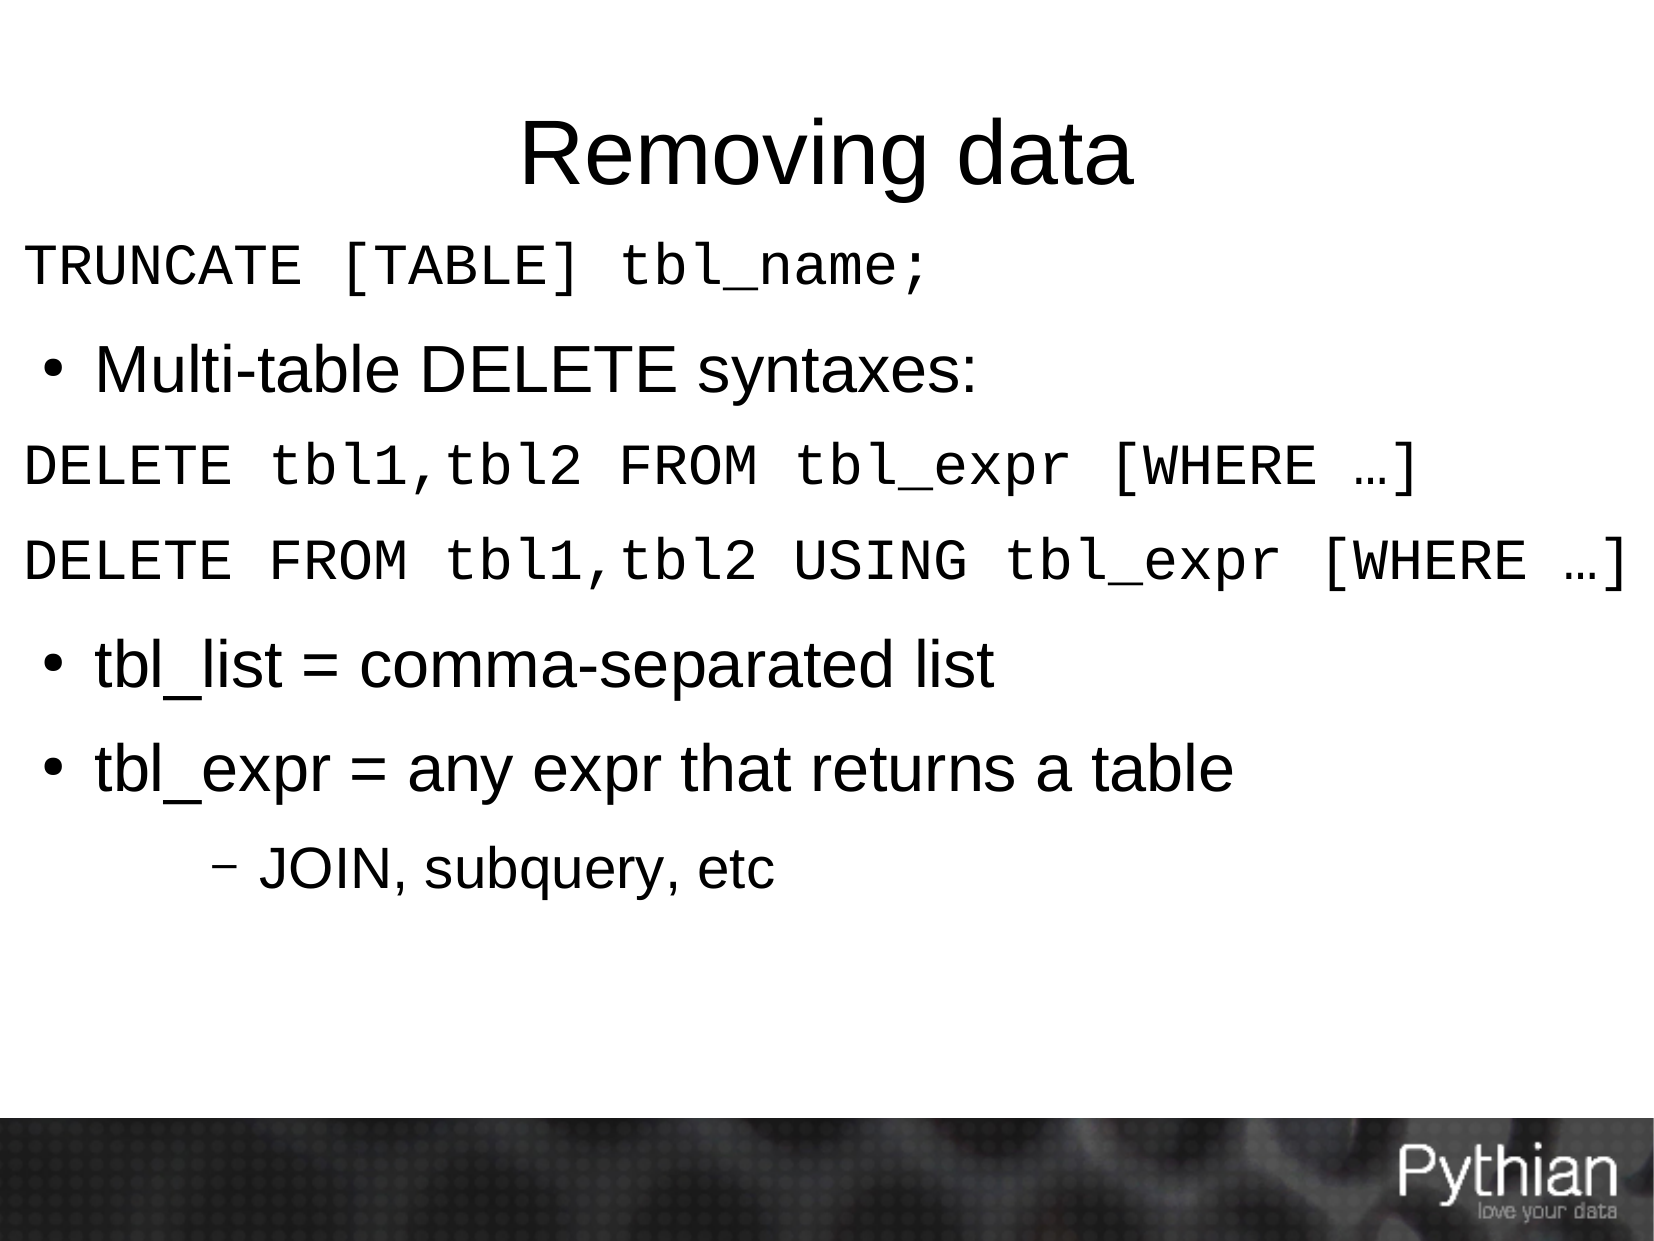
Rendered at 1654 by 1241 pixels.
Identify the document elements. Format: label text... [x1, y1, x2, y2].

list TRUNCATE [TABLE] tbl_name; Multi-table DELETE syntaxes: DELETE tbl1,tbl2 FROM tbl_expr [WHERE …] DELETE FROM tbl1,tbl2 USING tbl_expr [WHERE …] tbl_list = comma-separated list tbl_expr = any expr that returns a table JOIN, subquery, etc [23, 236, 1648, 1093]
title Removing data [82, 49, 1571, 236]
picture [0, 1118, 1654, 1241]
